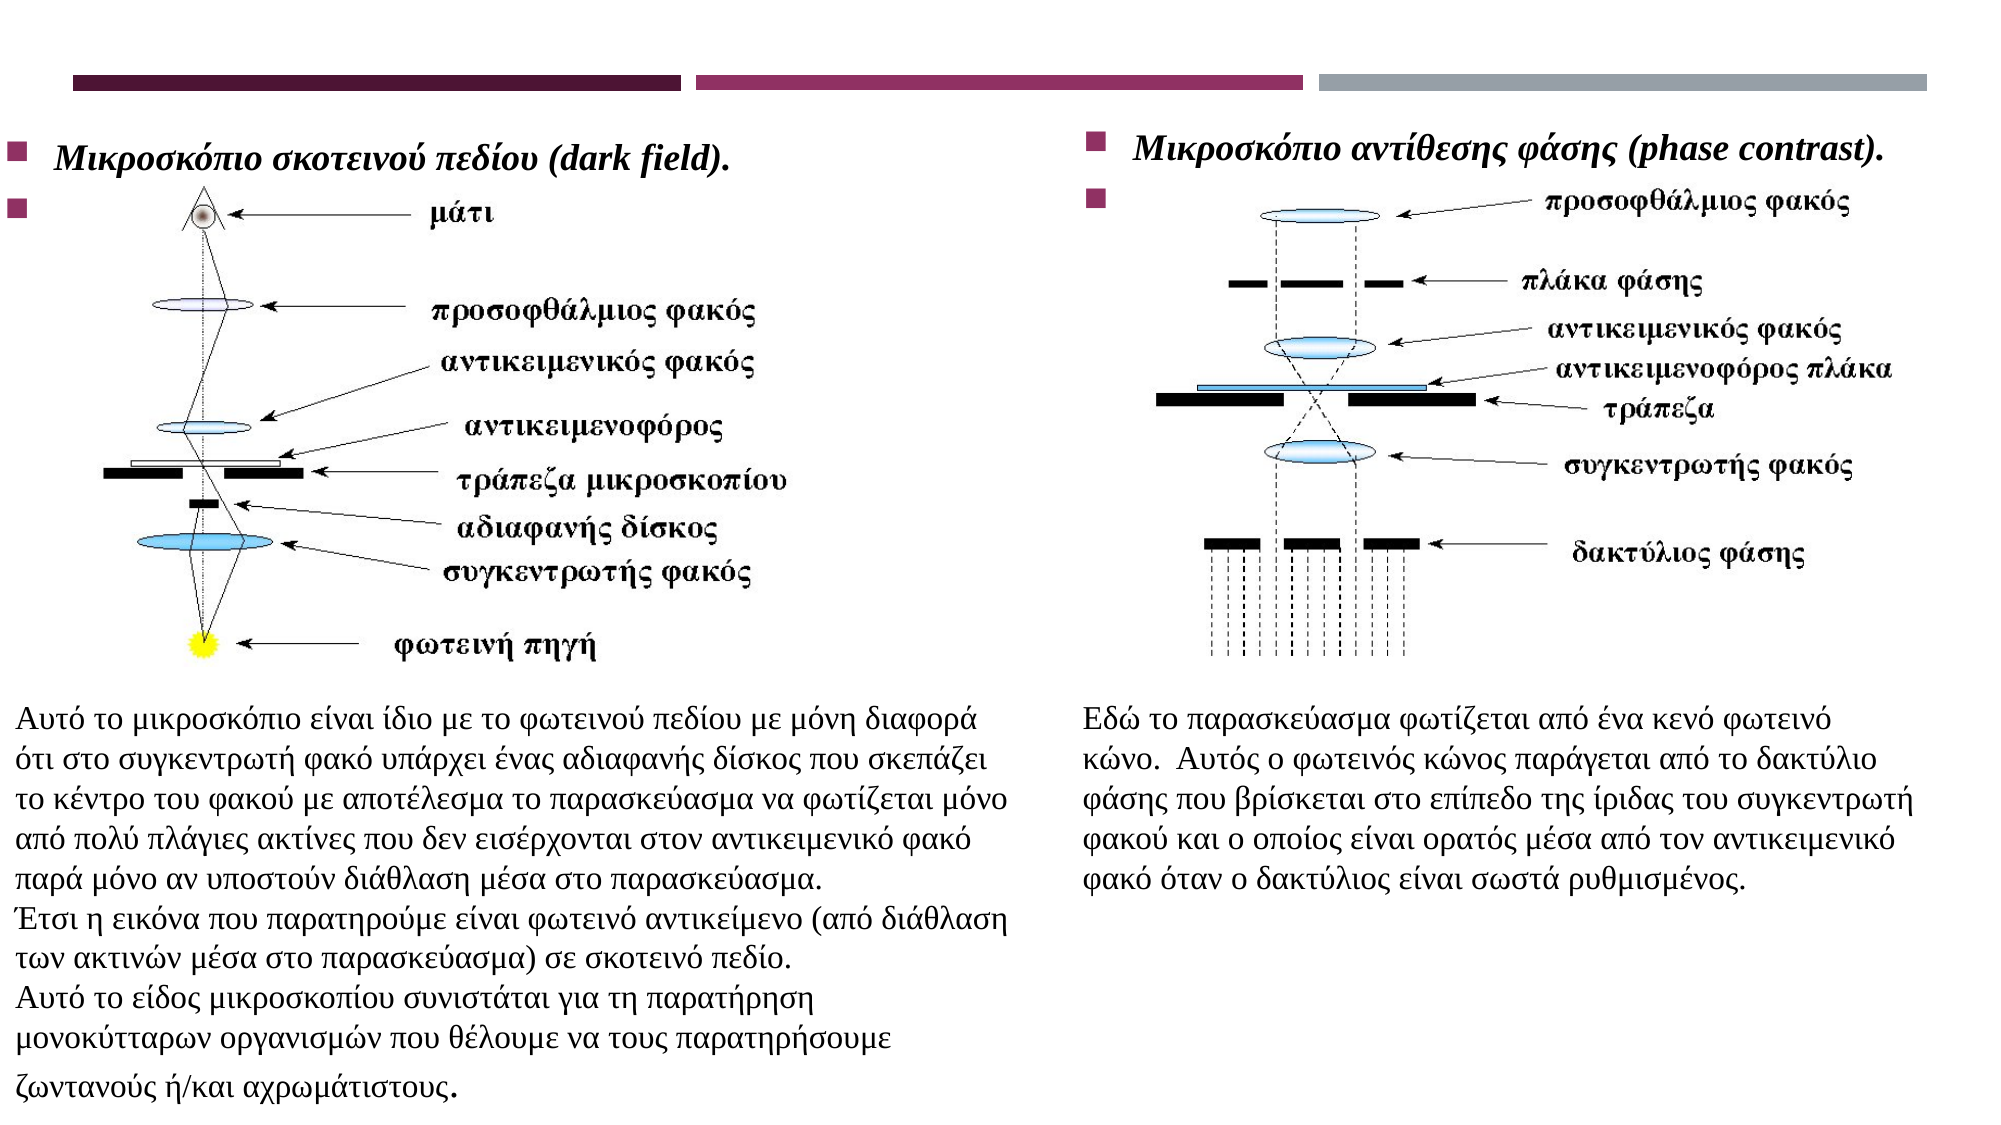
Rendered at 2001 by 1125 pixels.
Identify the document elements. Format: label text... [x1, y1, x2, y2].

list Mικροσκόπιο αντίθεσης φάσης (phase contrast). [1067, 108, 1903, 241]
picture [97, 184, 797, 667]
text_box Εδώ το παρασκεύασμα φωτίζεται από ένα κενό φωτεινό κώνο. Αυτός ο φωτεινός κώνος παράγεται από το δακτύλιο φάσης που βρίσκεται στο επίπεδο της ίριδας του συγκεντρωτή φακού και ο οποίος είναι ορατός μέσα από τον αντικειμενικό φακό όταν ο δακτύλιος είναι σωστά ρυθμισμένος. [1067, 688, 1931, 992]
list Μικροσκόπιο σκοτεινού πεδίου (dark field). [0, 108, 824, 261]
text_box Αυτό το μικροσκόπιο είναι ίδιο με το φωτεινού πεδίου με μόνη διαφορά ότι στο συγκεντρωτή φακό υπάρχει ένας αδιαφανής δίσκος που σκεπάζει το κέντρο του φακού με αποτέλεσμα το παρασκεύασμα να φωτίζεται μόνο από πολύ πλάγιες ακτίνες που δεν εισέρχονται στον αντικειμενικό φακό παρά μόνο αν υποστούν διάθλαση μέσα στο παρασκεύασμα. Έτσι η εικόνα που παρατηρούμε είναι φωτεινό αντικείμενο (από διάθλαση των ακτινών μέσα στο παρασκεύασμα) σε σκοτεινό πεδίο. Αυτό το είδος μικροσκοπίου συνιστάται για τη παρατήρηση μονοκύτταρων οργανισμών που θέλουμε να τους παρατηρήσουμε ζωντανούς ή/και αχρωμάτιστους. [0, 688, 1036, 1118]
picture [1149, 174, 1903, 657]
